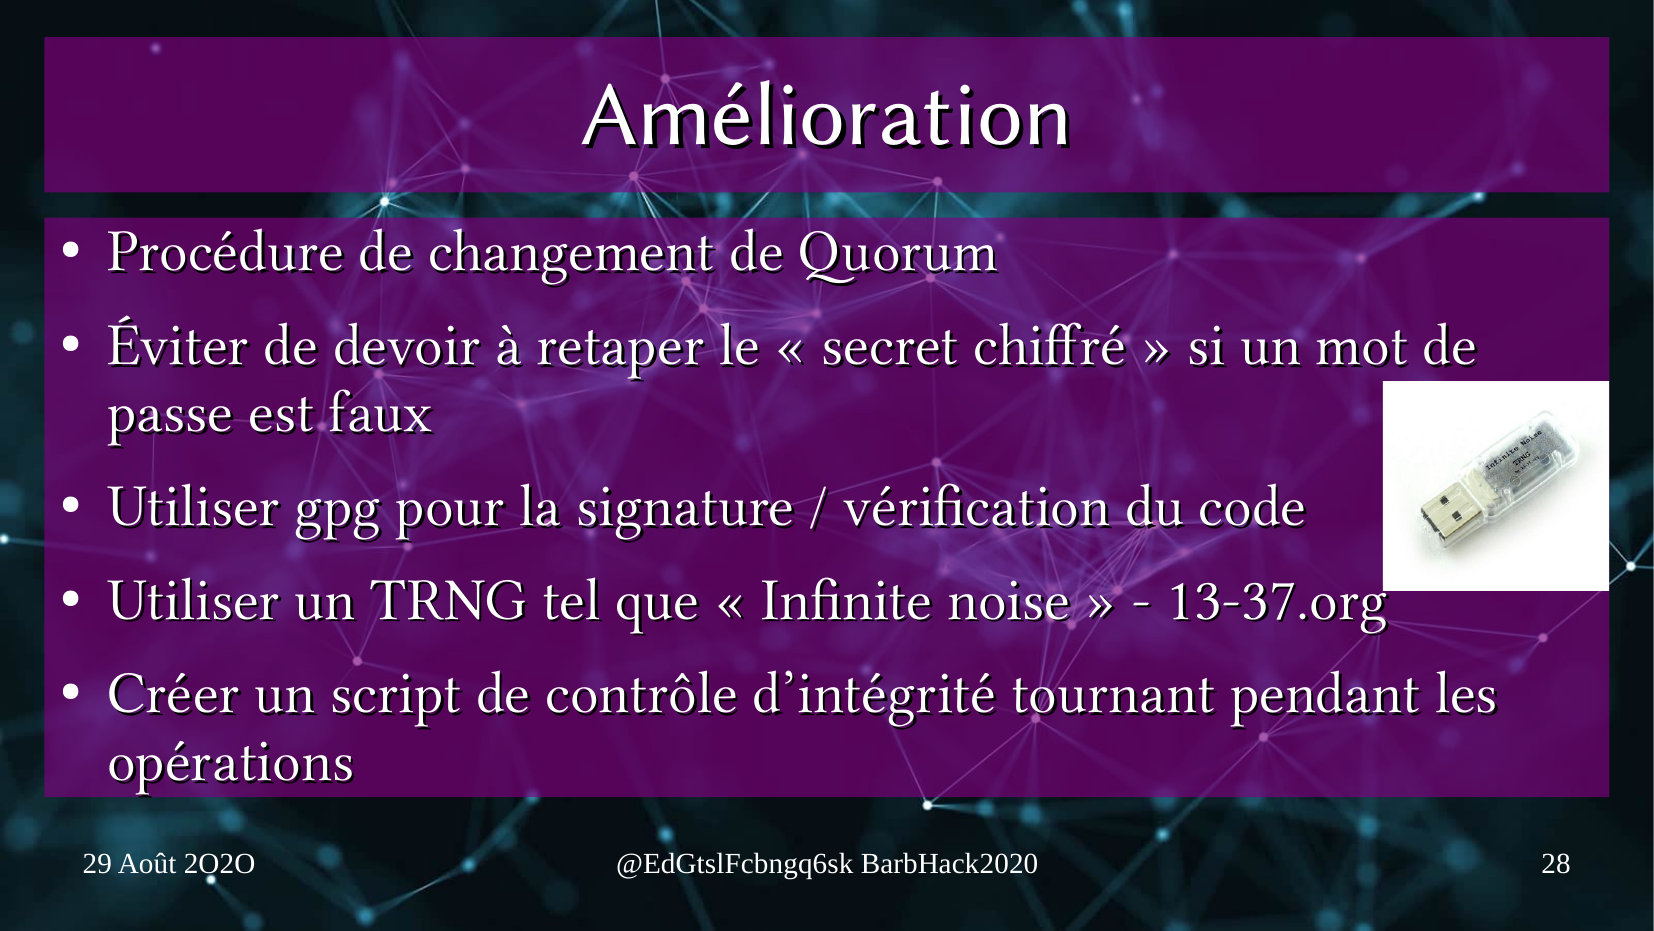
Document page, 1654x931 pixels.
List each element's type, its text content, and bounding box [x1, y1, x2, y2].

picture [0, 0, 1654, 931]
title Amélioration [44, 37, 1610, 193]
list Procédure de changement de Quorum Éviter de devoir à retaper le « secret chiffré » si un mot de passe est faux Utiliser gpg pour la signature / vérification du code Utiliser un TRNG tel que « Infinite noise » - 13-37.org Créer un script de contrôle d’intégrité tournant pendant les opérations [44, 217, 1610, 798]
